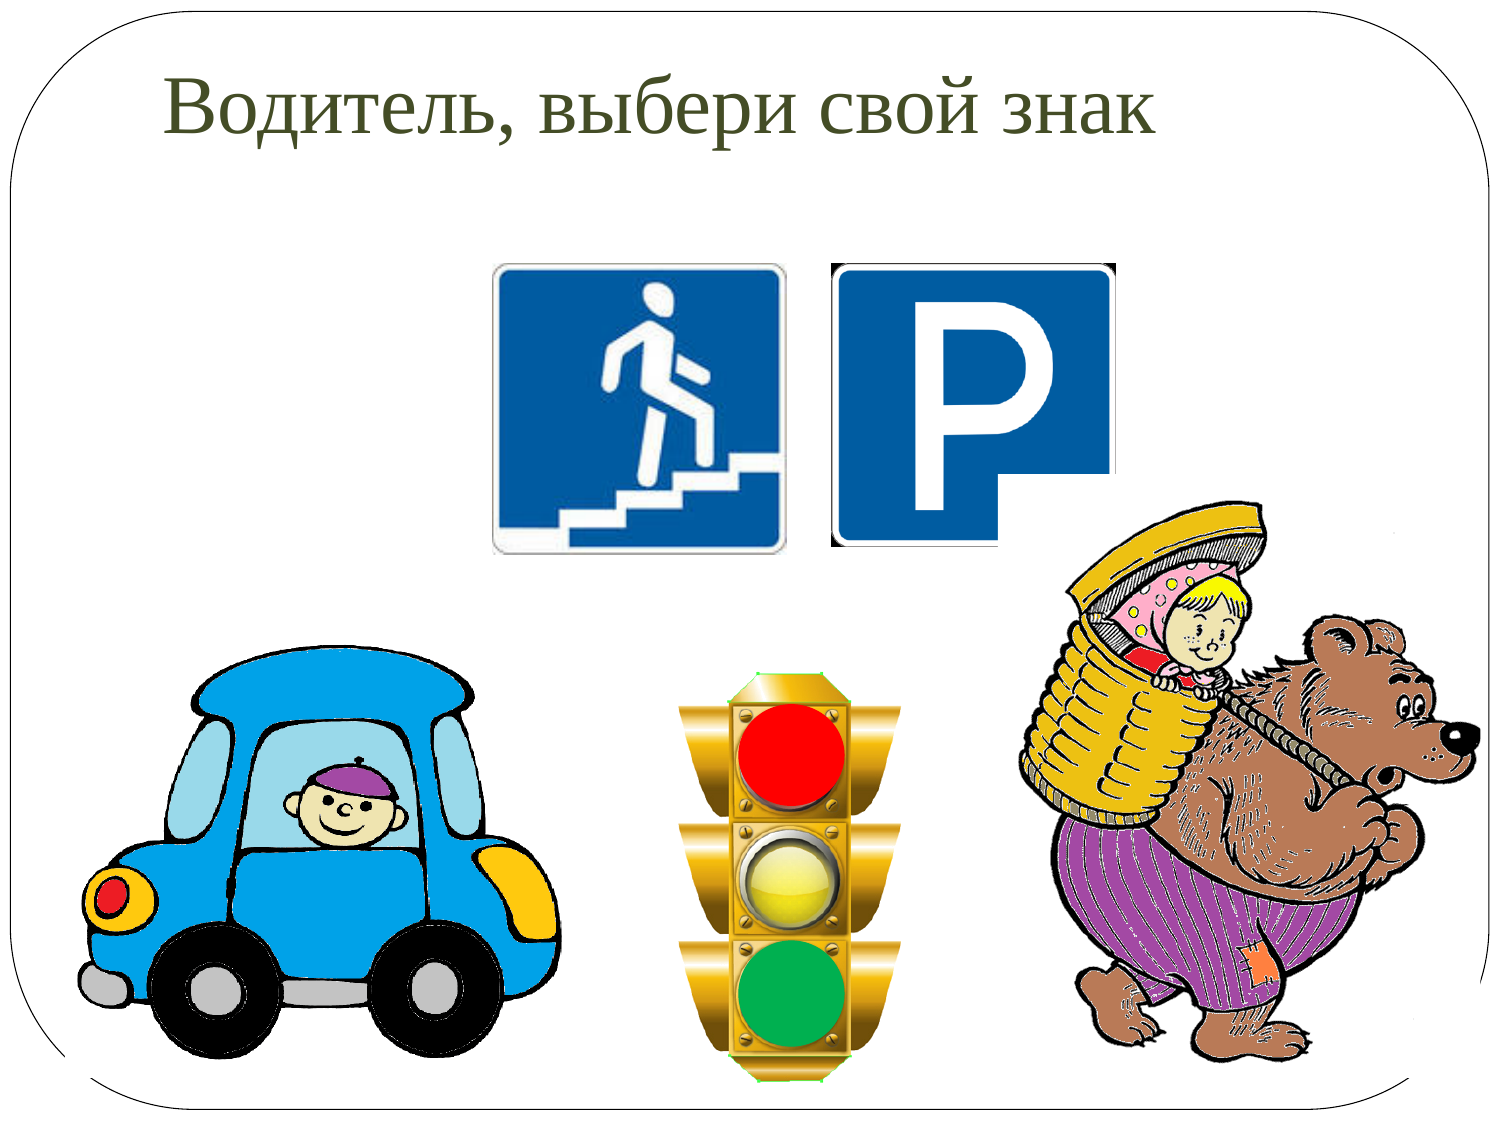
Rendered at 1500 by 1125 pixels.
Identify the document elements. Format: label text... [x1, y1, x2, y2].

text_box [738, 940, 845, 1047]
picture [64, 622, 590, 1078]
picture [831, 263, 1481, 1079]
picture [492, 263, 787, 555]
title Водитель, выбери свой знак [147, 42, 1423, 231]
picture [658, 655, 923, 1091]
text_box [738, 704, 845, 806]
